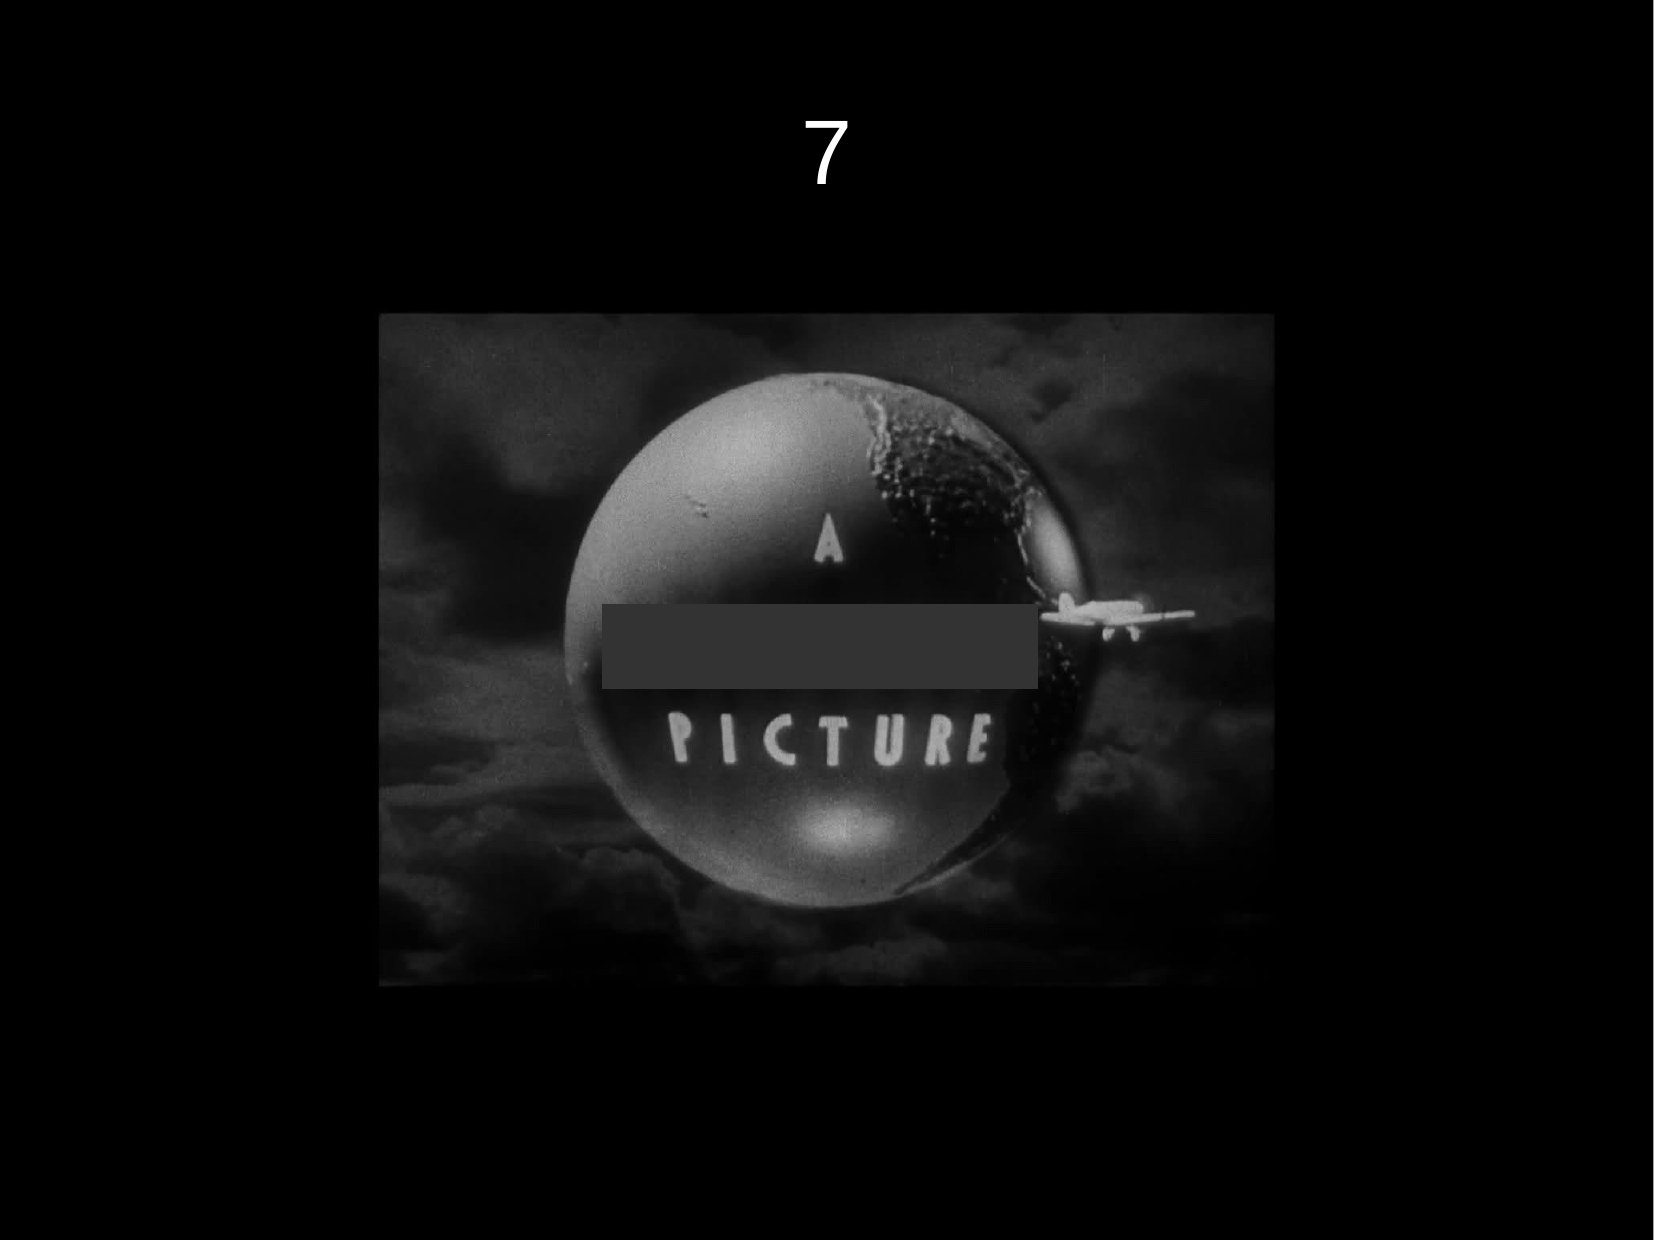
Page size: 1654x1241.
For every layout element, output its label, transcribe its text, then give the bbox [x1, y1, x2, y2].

picture [187, 290, 1467, 1010]
title 7 [82, 49, 1571, 257]
